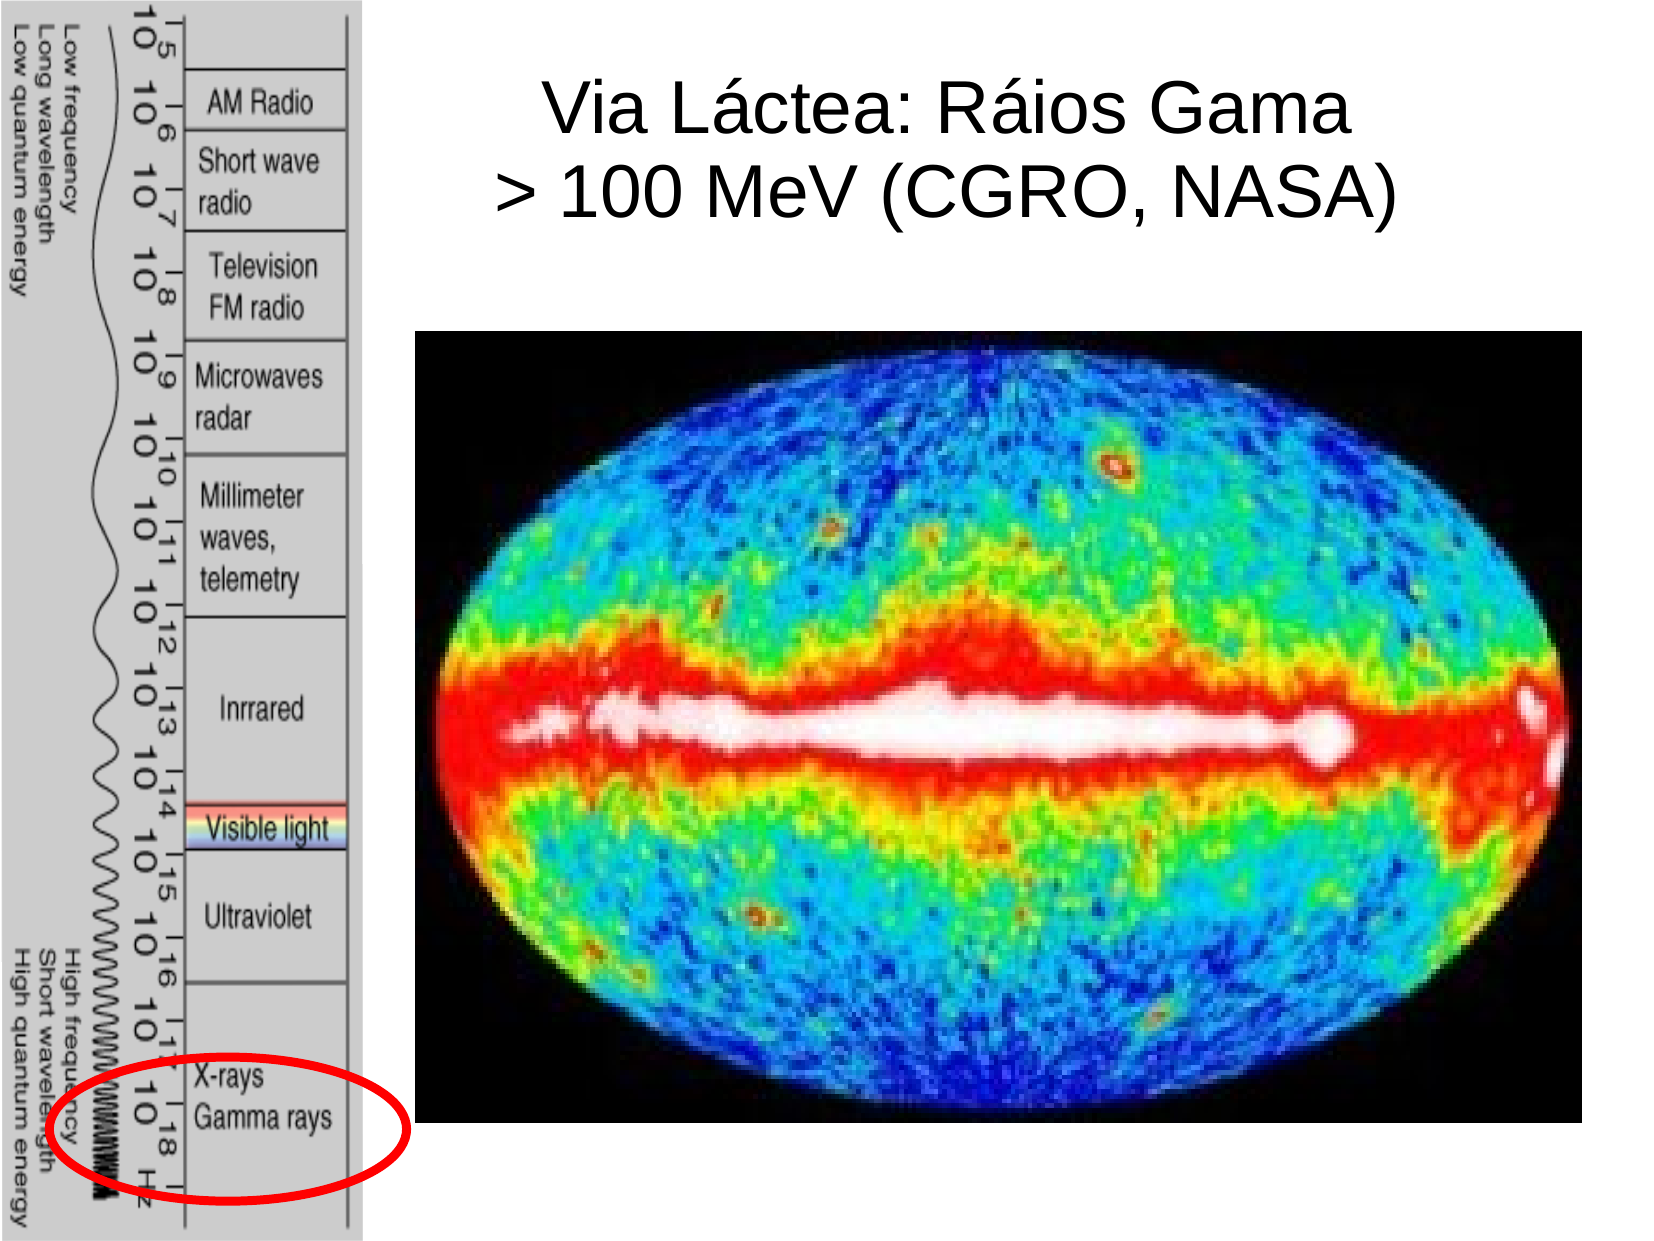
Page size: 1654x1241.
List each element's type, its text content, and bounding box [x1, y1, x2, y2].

picture [415, 331, 1582, 1123]
picture [0, 0, 363, 1241]
picture [54, 1062, 363, 1196]
title Via Láctea: Ráios Gama > 100 MeV (CGRO, NASA) [363, 45, 1654, 253]
